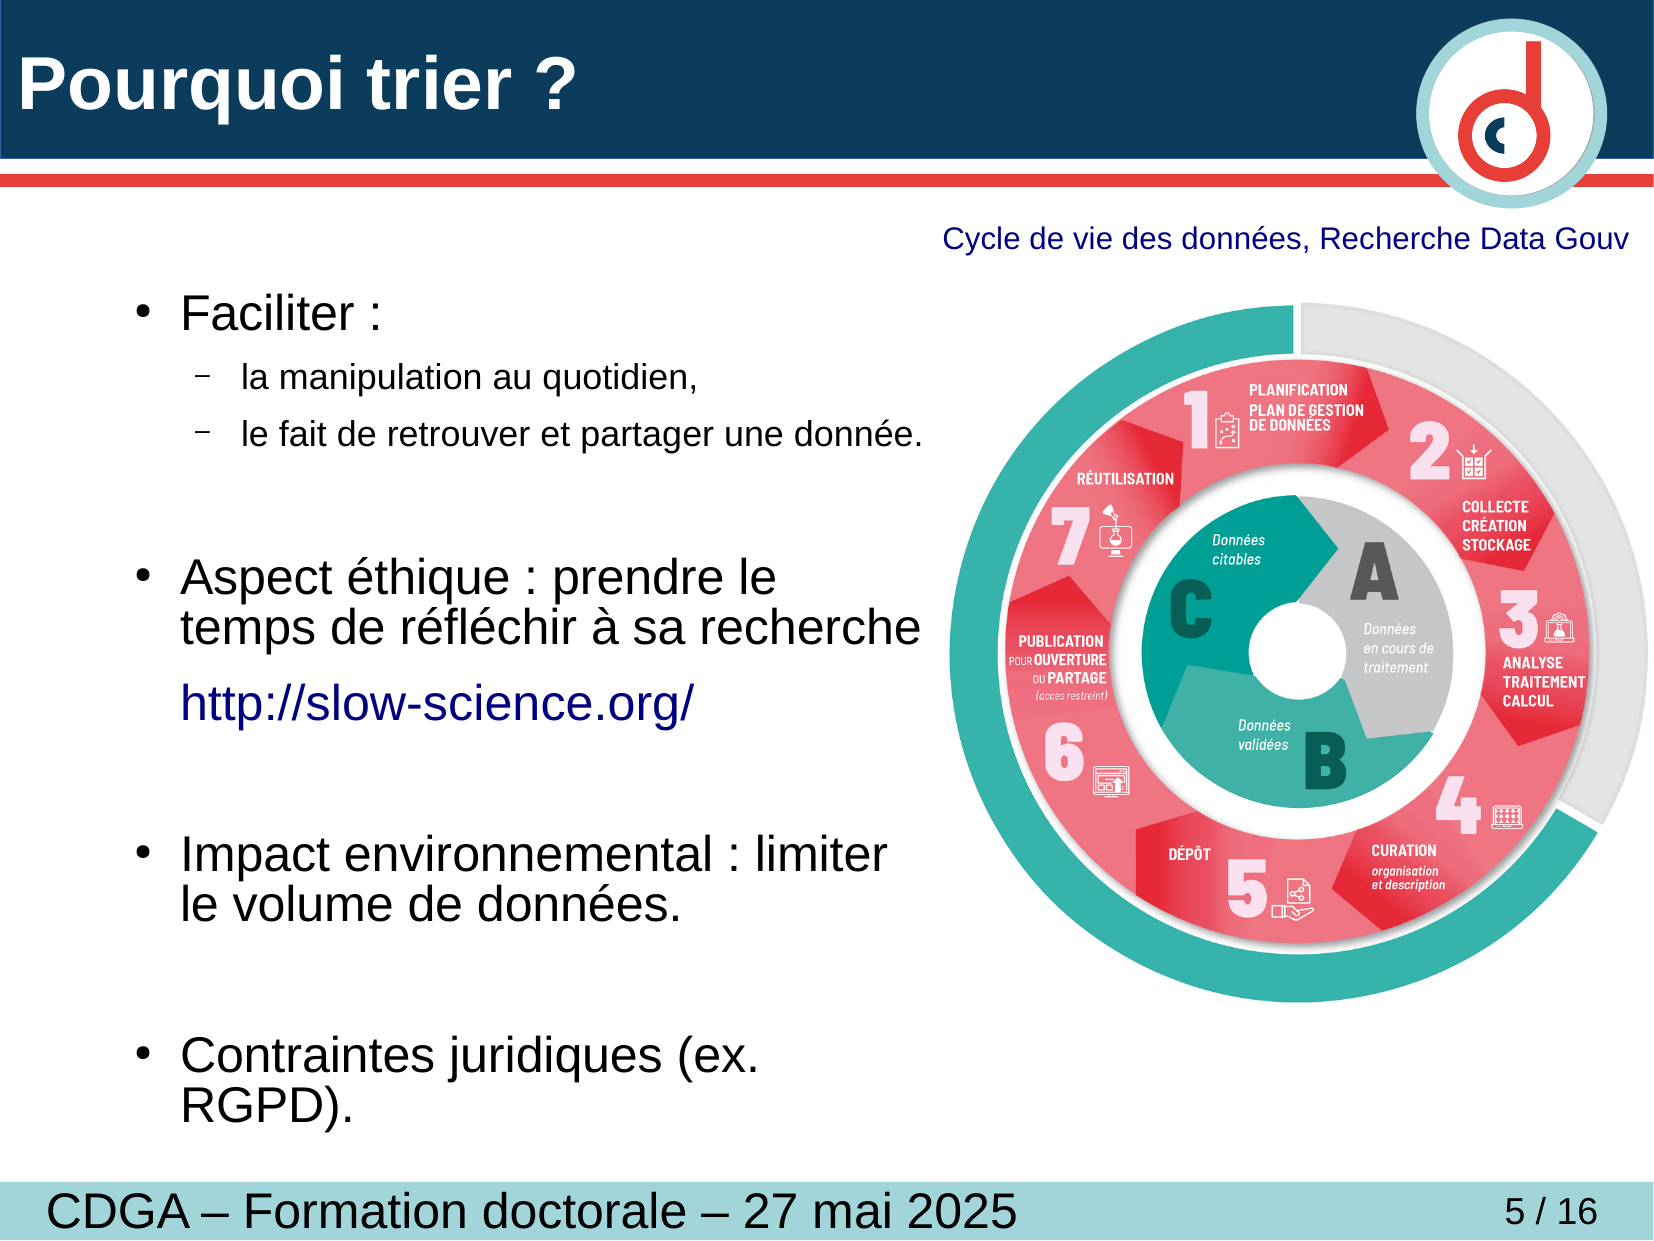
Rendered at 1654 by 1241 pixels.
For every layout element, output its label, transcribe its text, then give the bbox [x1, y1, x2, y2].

text_box Cycle de vie des données, Recherche Data Gouv [927, 213, 1646, 264]
picture [935, 291, 1654, 1012]
list Faciliter : la manipulation au quotidien, le fait de retrouver et partager une donnée. Aspect éthique : prendre le temps de réfléchir à sa recherche http://slow-science.org/ Impact environnemental : limiter le volume de données. Contraintes juridiques (ex. RGPD). [119, 290, 926, 1162]
title Pourquoi trier ? [17, 11, 1412, 159]
